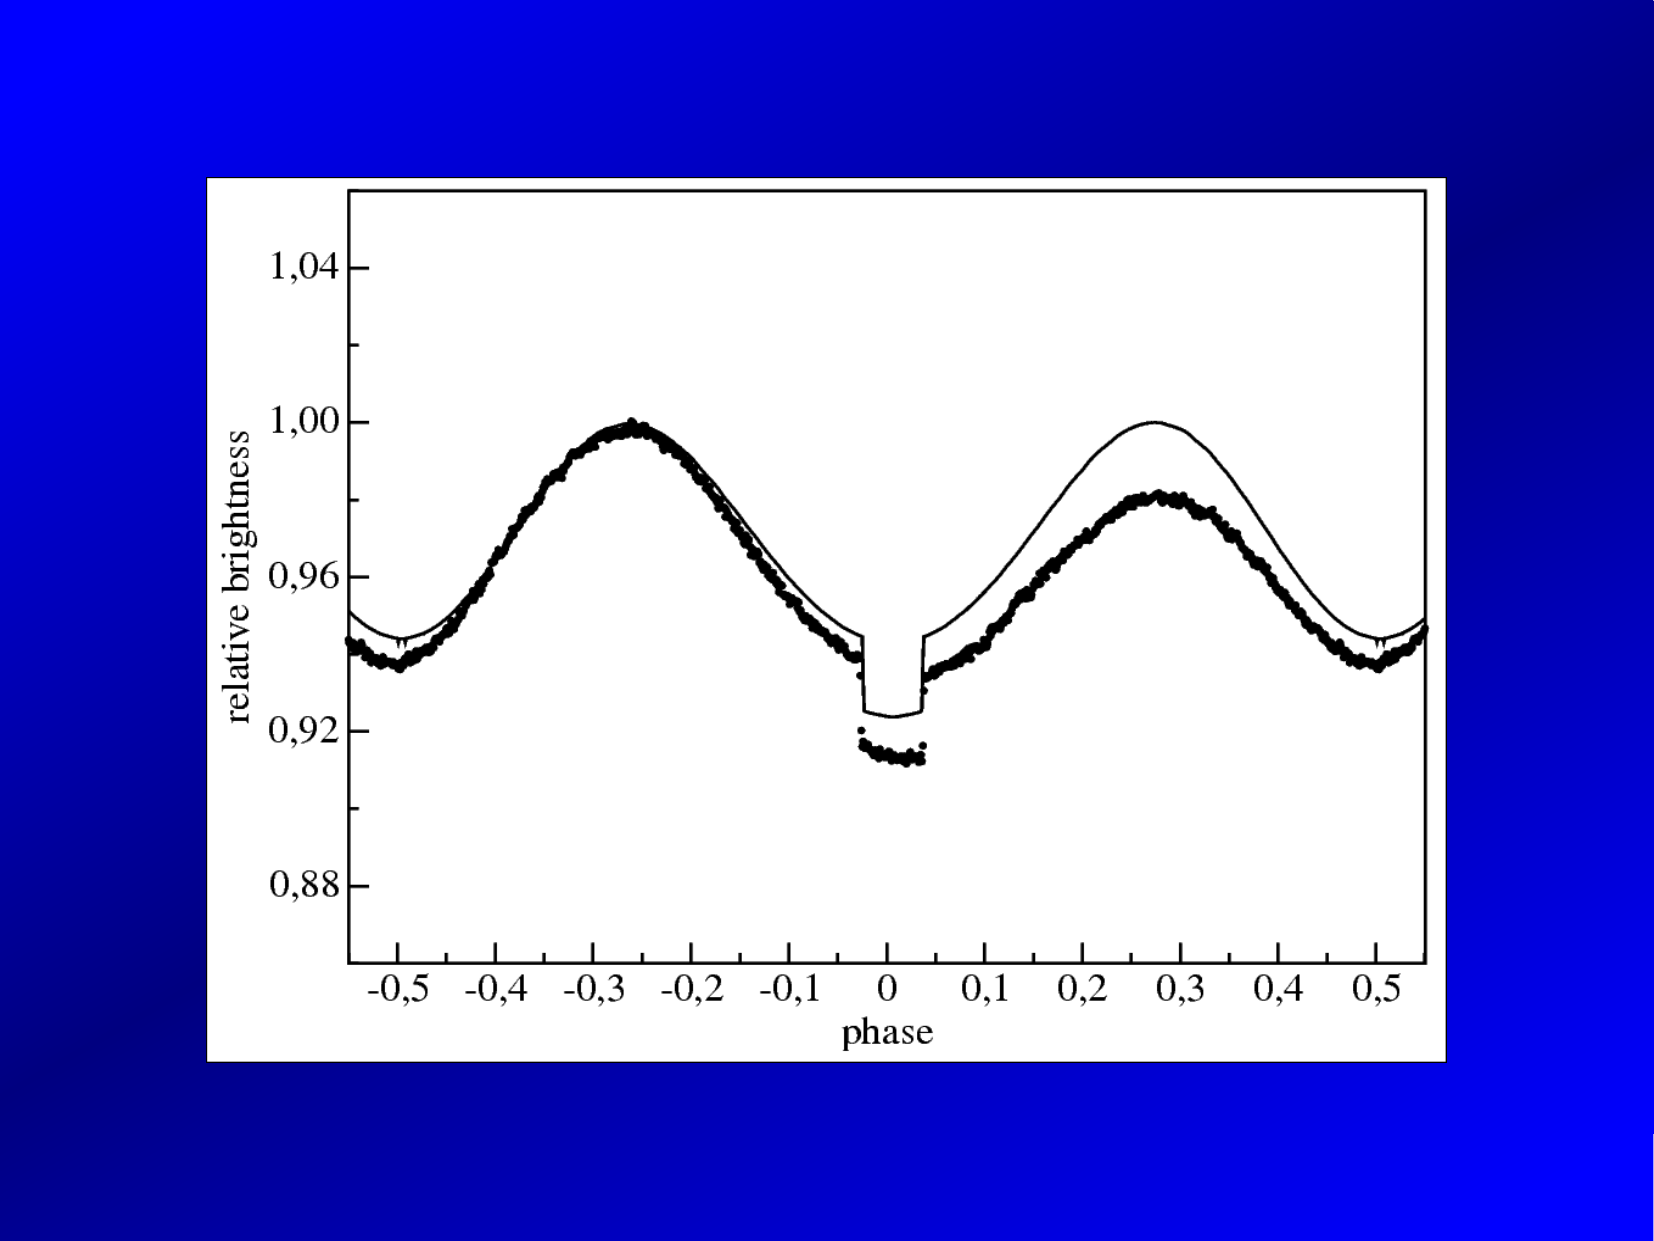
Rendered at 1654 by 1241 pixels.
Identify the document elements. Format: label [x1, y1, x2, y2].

picture [206, 177, 1447, 1063]
